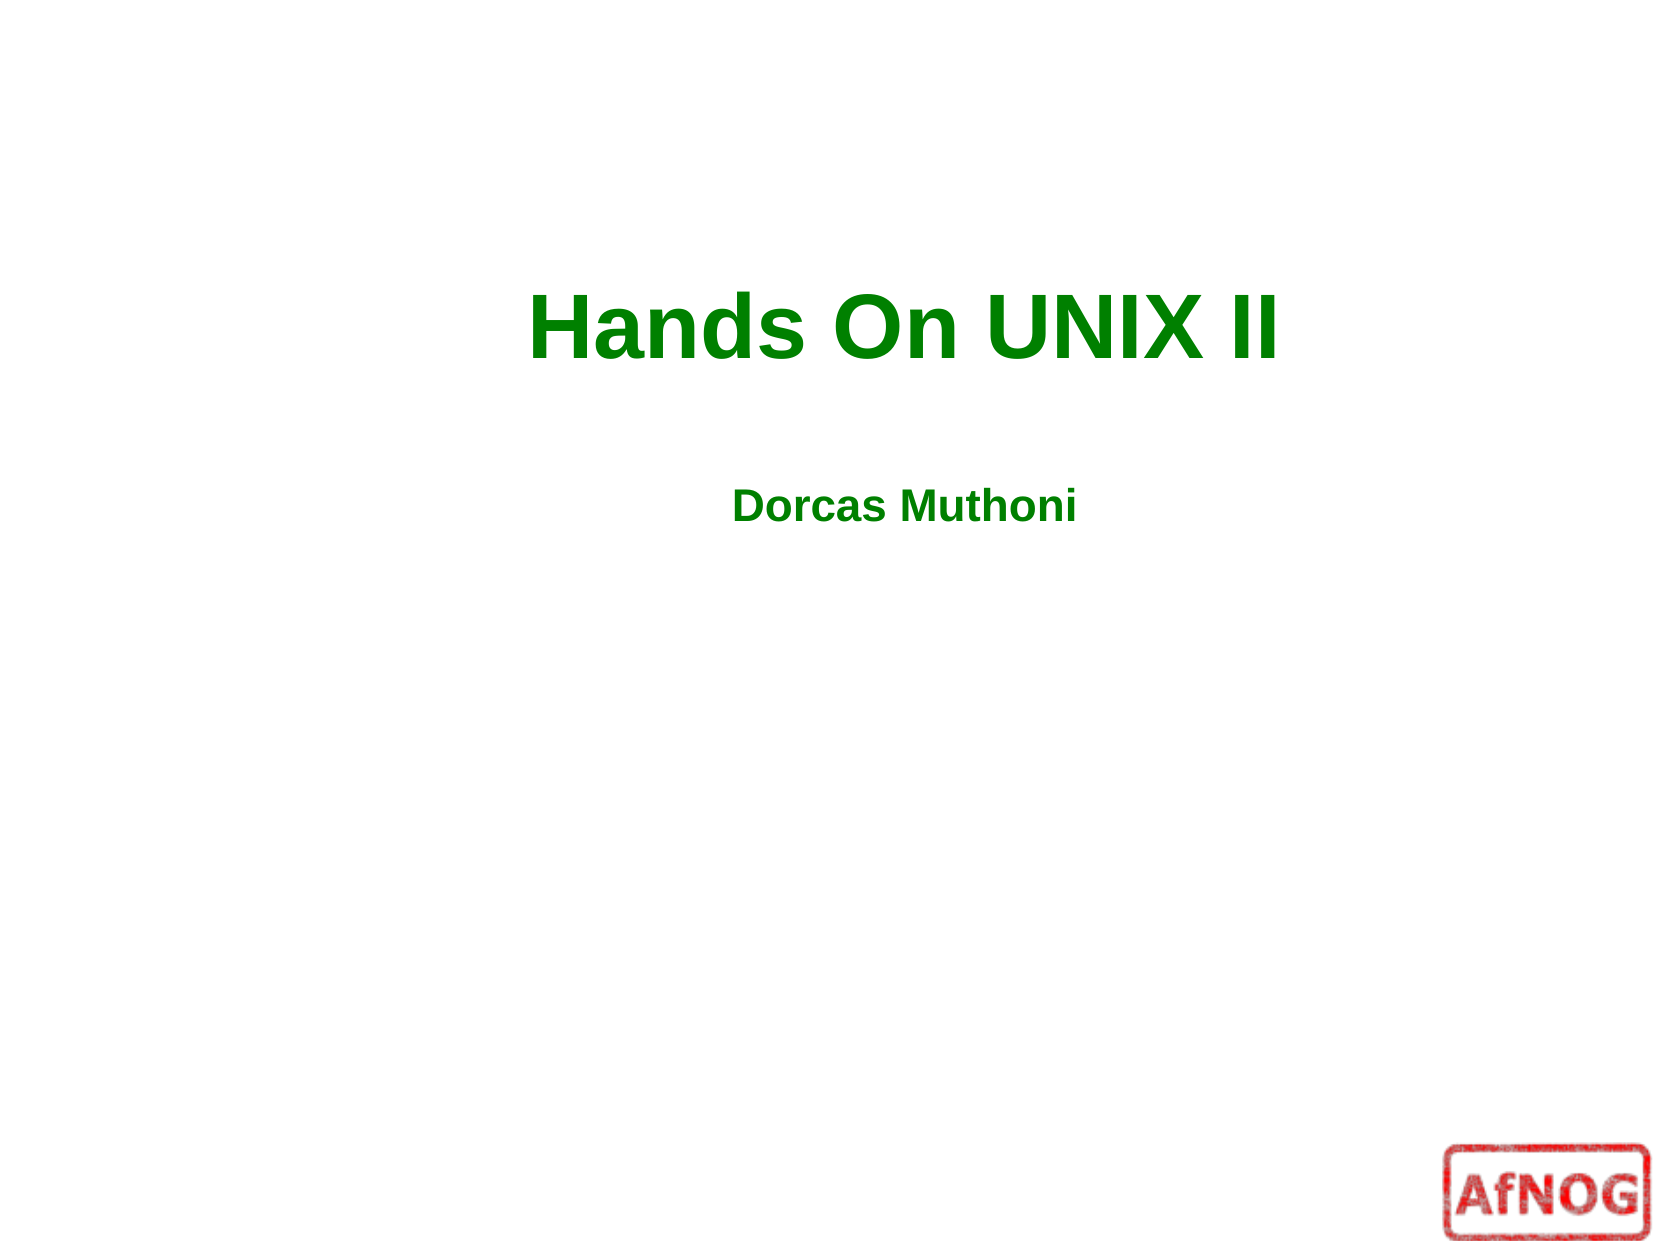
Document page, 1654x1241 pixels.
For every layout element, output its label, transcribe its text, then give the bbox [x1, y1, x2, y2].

picture [1441, 1141, 1654, 1241]
title Hands On UNIX II Dorcas Muthoni [416, 232, 1393, 883]
